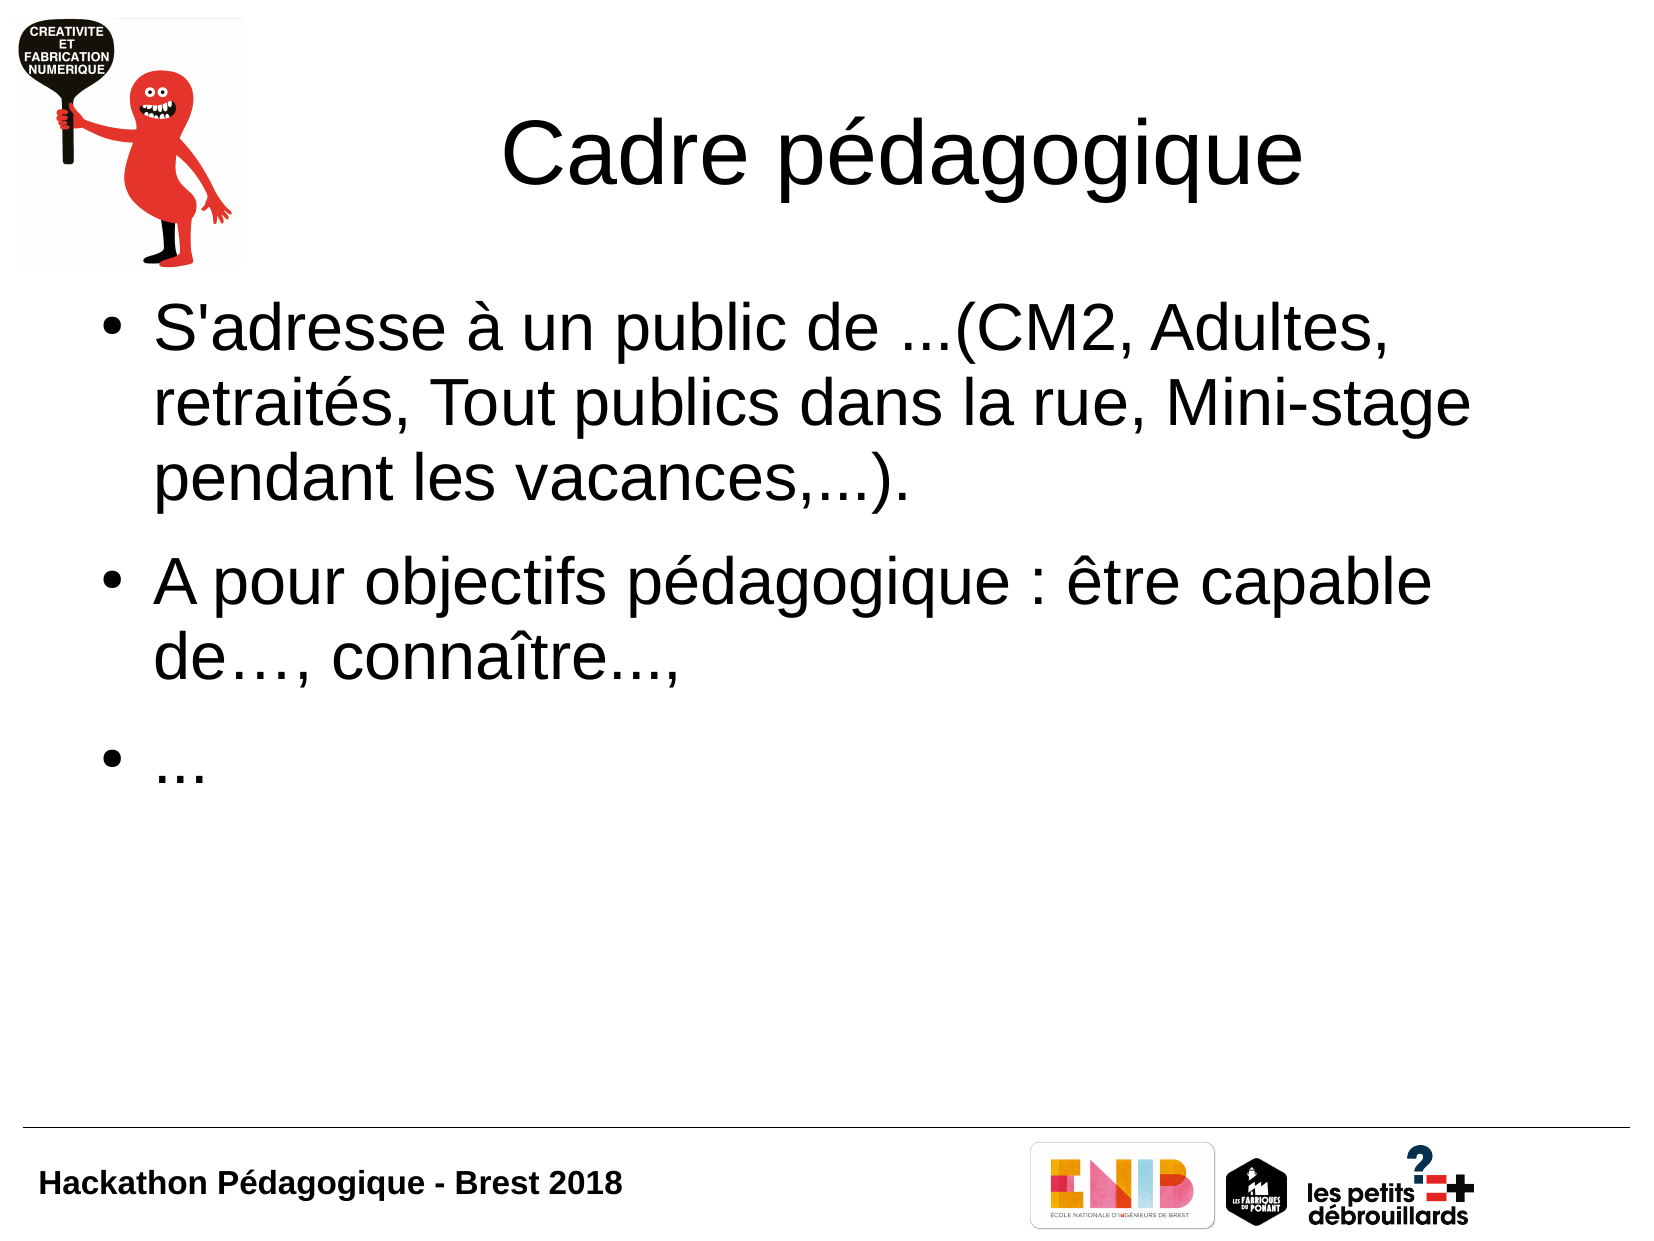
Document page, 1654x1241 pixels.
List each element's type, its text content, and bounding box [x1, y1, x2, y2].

picture [1015, 1127, 1287, 1241]
picture [1308, 1145, 1474, 1225]
list S'adresse à un public de ...(CM2, Adultes, retraités, Tout publics dans la rue, Mini-stage pendant les vacances,...). A pour objectifs pédagogique : être capable de…, connaître..., ... [82, 290, 1571, 1109]
title Cadre pédagogique [243, 49, 1571, 257]
picture [15, 18, 243, 269]
text_box Hackathon Pédagogique - Brest 2018 [23, 1157, 945, 1210]
